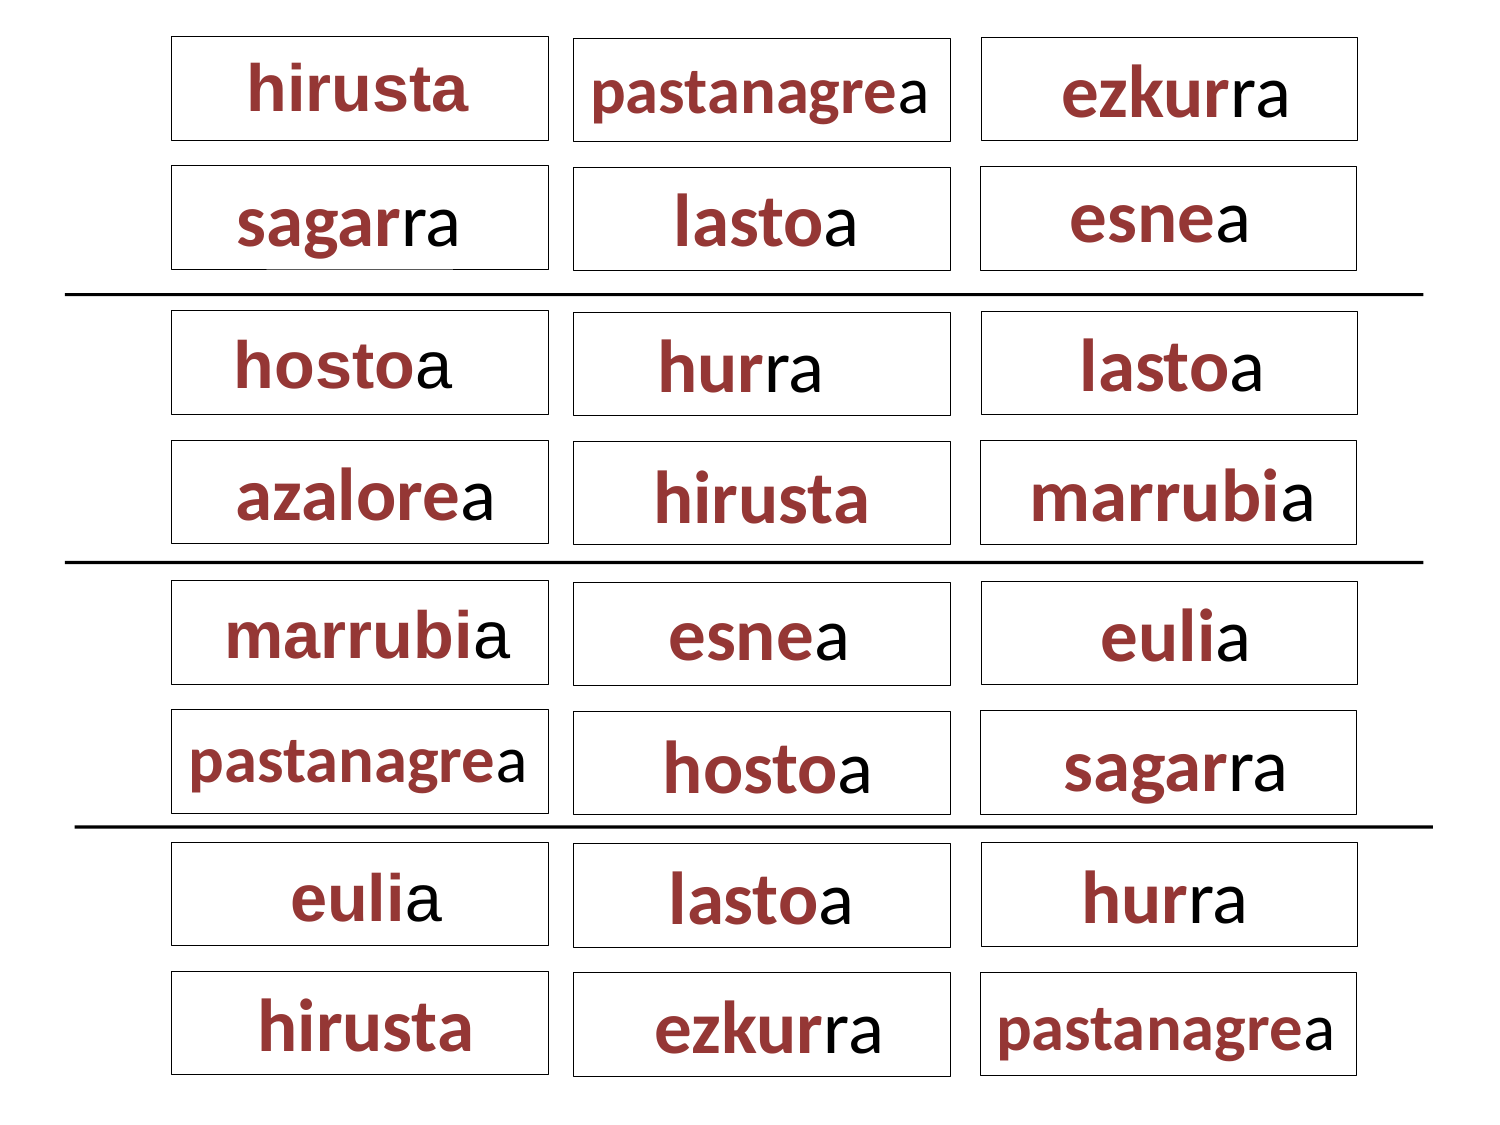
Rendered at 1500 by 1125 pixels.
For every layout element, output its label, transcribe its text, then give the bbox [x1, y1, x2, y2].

text_box hostoa [218, 314, 468, 410]
text_box ezkurra [640, 973, 900, 1076]
text_box lastoa [653, 844, 870, 947]
text_box hurra [642, 313, 840, 415]
text_box hirusta [242, 972, 490, 1074]
text_box marrubia [210, 584, 526, 680]
text_box sagarra [1048, 711, 1304, 814]
text_box azalorea [220, 441, 512, 543]
text_box hirusta [638, 442, 886, 544]
text_box eulia [1086, 582, 1267, 684]
text_box pastanagrea [173, 710, 543, 804]
text_box ezkurra [1046, 38, 1306, 140]
text_box esnea [653, 583, 866, 683]
text_box hostoa [648, 712, 889, 814]
text_box pastanagrea [981, 976, 1351, 1072]
text_box esnea [1055, 167, 1267, 266]
text_box hirusta [232, 37, 485, 133]
text_box sagarra [221, 166, 477, 269]
text_box hurra [1066, 843, 1264, 946]
text_box esnea [1055, 160, 1267, 166]
text_box pastanagrea [575, 39, 945, 134]
text_box lastoa [1065, 312, 1281, 414]
text_box lastoa [659, 168, 875, 270]
text_box eulia [275, 847, 457, 943]
text_box marrubia [1014, 441, 1332, 544]
text_box esnea [653, 577, 866, 582]
